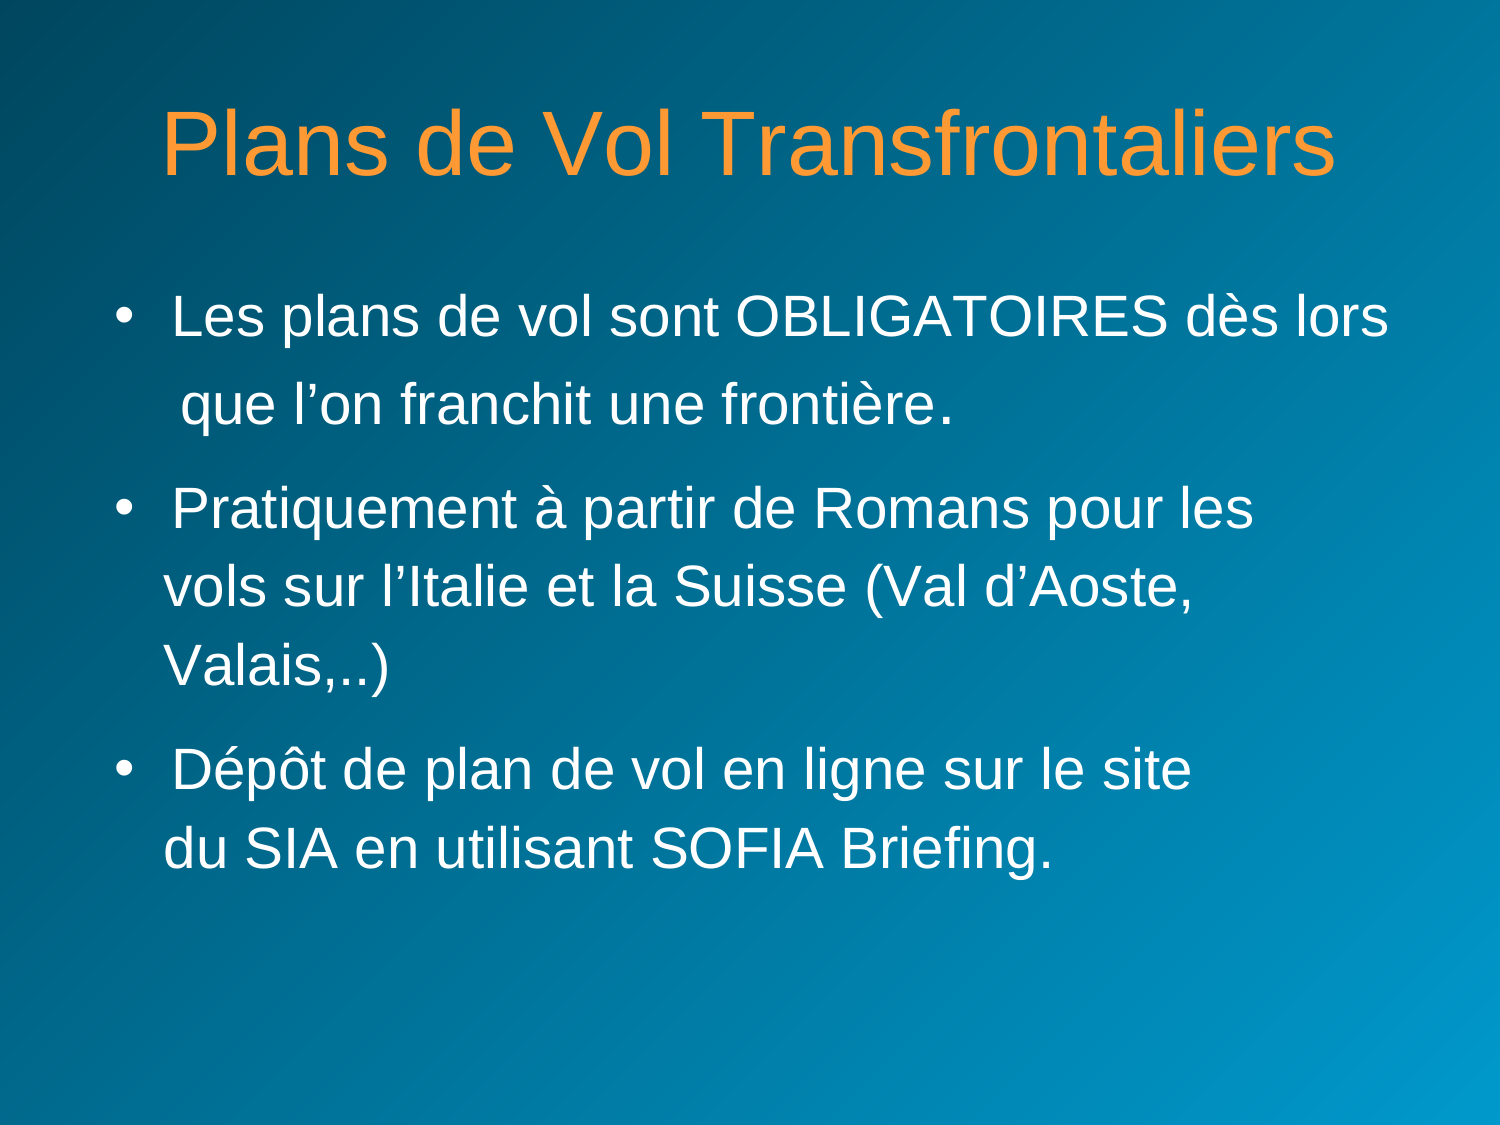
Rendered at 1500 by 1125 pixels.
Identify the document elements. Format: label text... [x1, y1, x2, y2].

title Plans de Vol Transfrontaliers [75, 45, 1426, 233]
list Les plans de vol sont OBLIGATOIRES dès lors que l’on franchit une frontière. Pratiquement à partir de Romans pour les vols sur l’Italie et la Suisse (Val d’Aoste, Valais,..) Dépôt de plan de vol en ligne sur le site du SIA en utilisant SOFIA Briefing. [100, 278, 1436, 1005]
